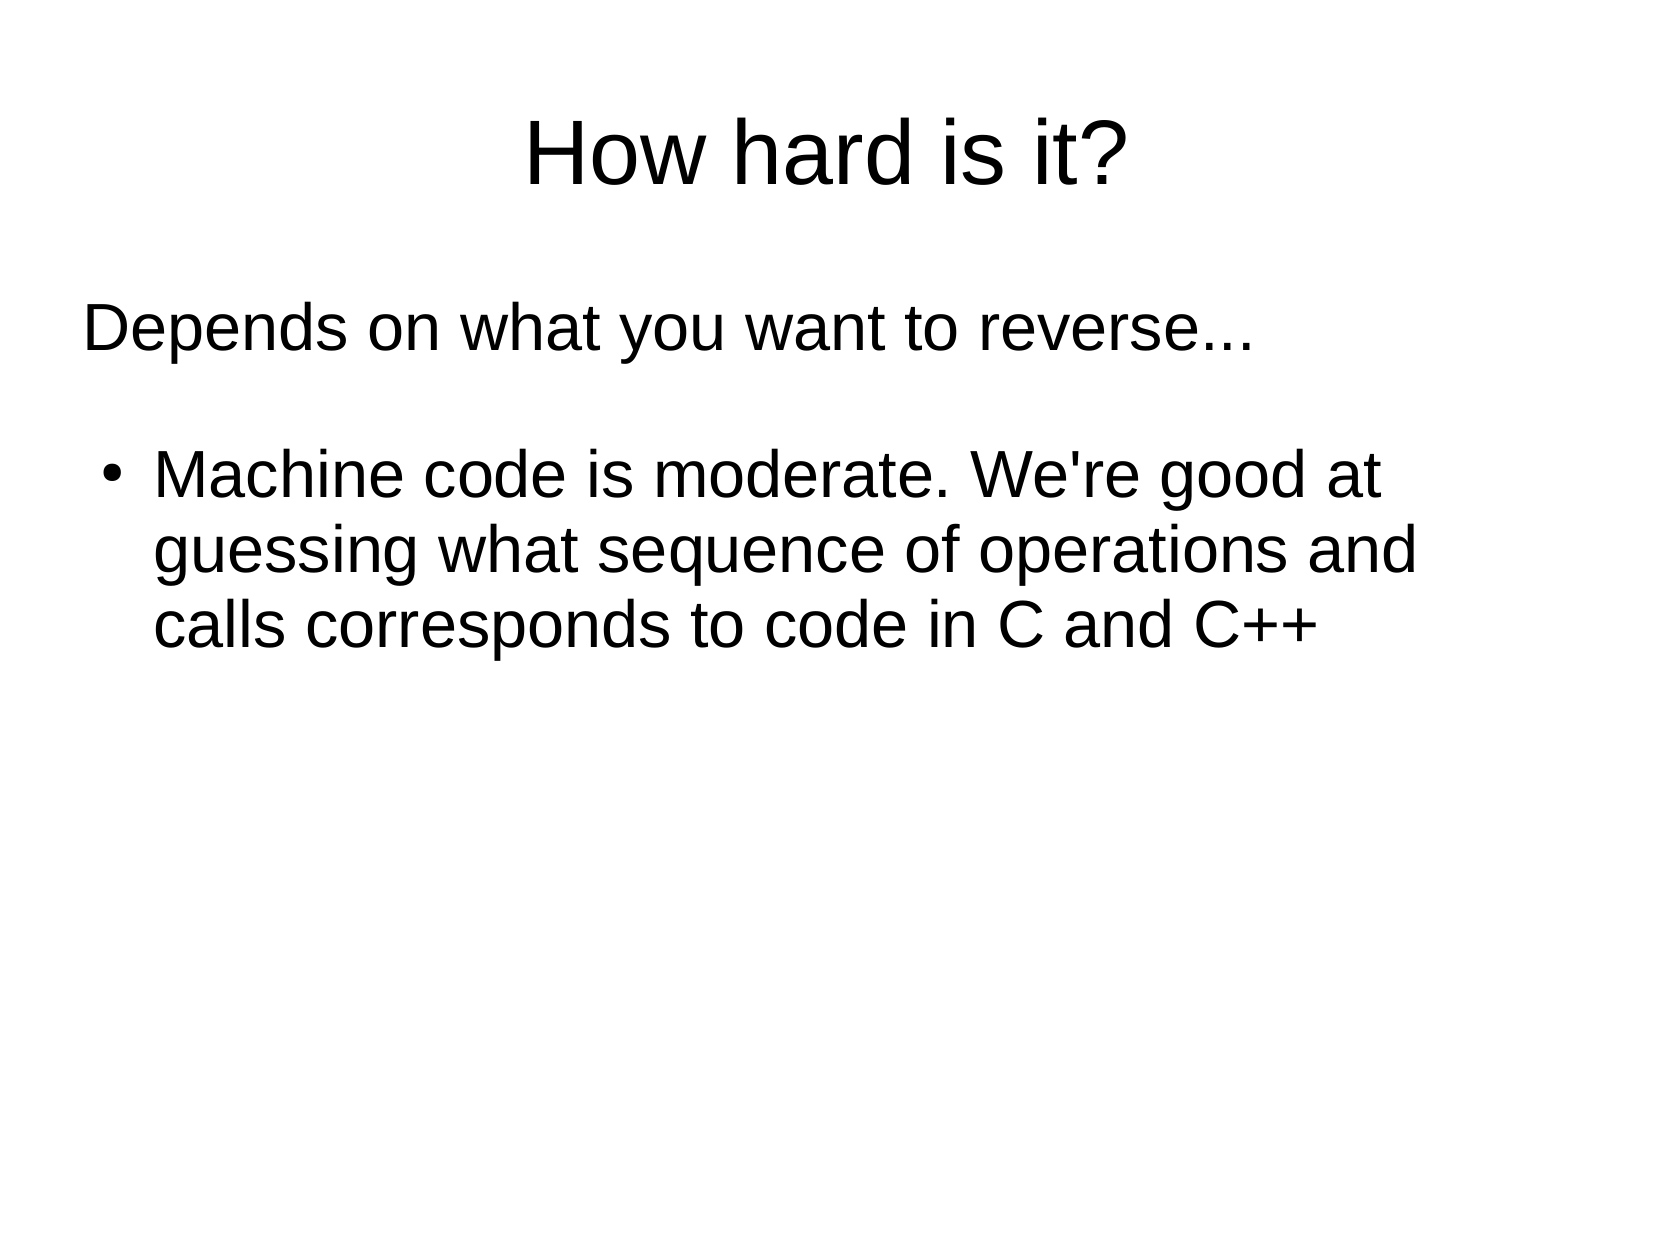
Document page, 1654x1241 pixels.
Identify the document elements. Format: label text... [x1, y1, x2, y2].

list Machine code is moderate. We're good at guessing what sequence of operations and calls corresponds to code in C and C++ [82, 437, 1571, 1010]
list Depends on what you want to reverse... [82, 290, 1571, 426]
title How hard is it? [82, 49, 1571, 257]
